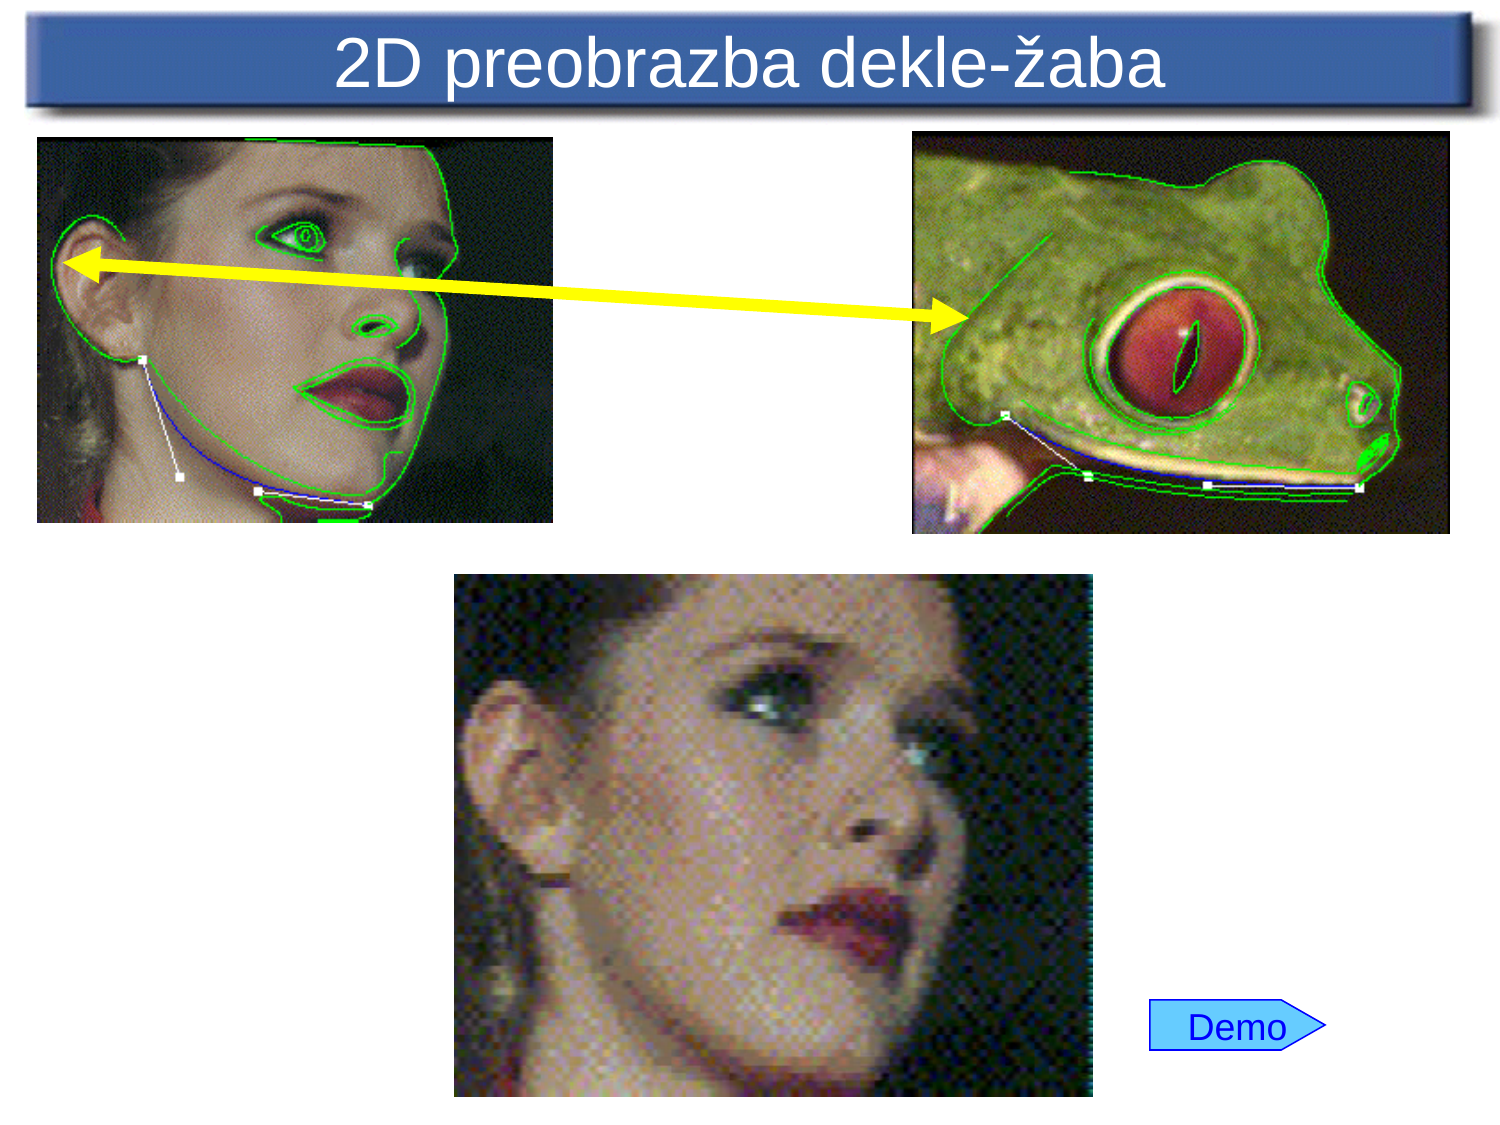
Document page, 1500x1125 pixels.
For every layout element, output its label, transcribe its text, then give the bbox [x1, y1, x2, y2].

picture [37, 137, 553, 523]
picture [24, 9, 1500, 125]
text_box Demo [1149, 999, 1326, 1051]
picture [454, 574, 1093, 1097]
title 2D preobrazba dekle-žaba [110, 8, 1389, 110]
picture [912, 131, 1450, 534]
